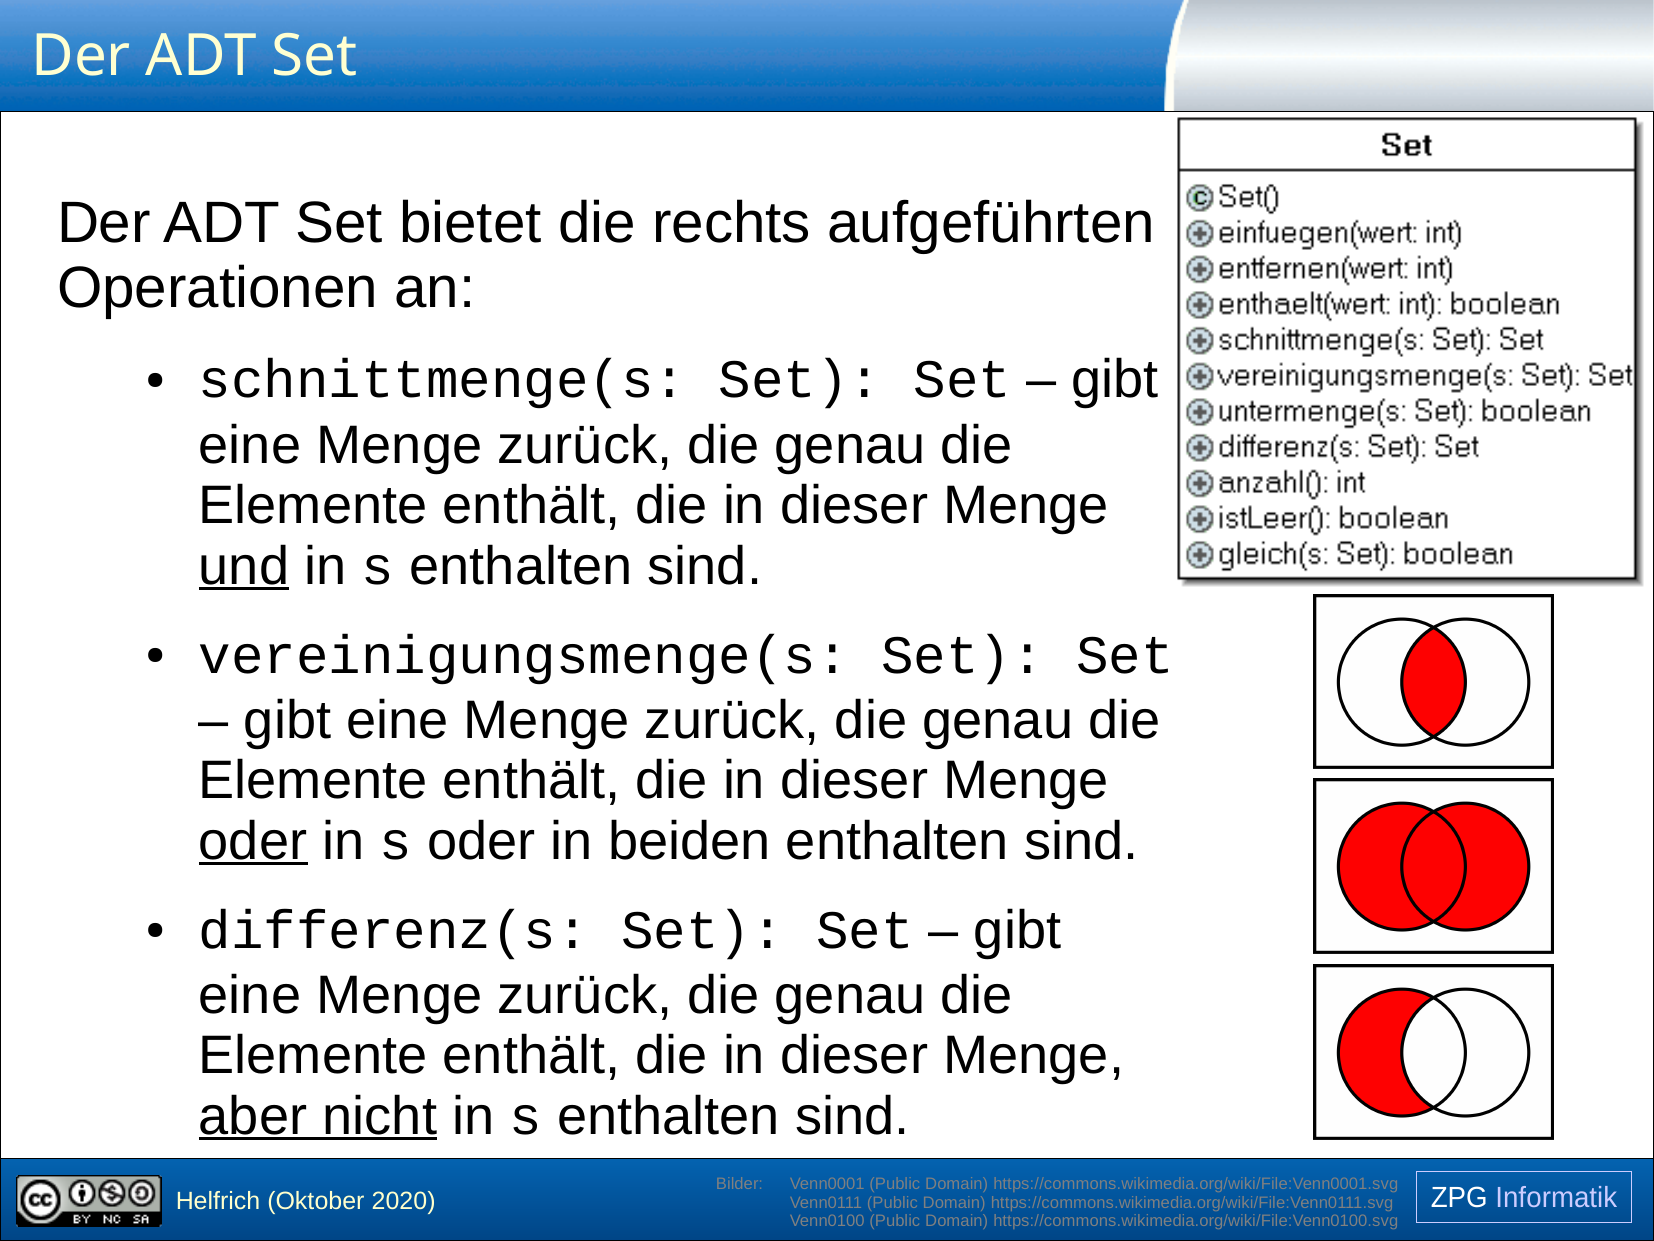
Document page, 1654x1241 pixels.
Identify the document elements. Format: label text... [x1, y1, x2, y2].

picture [1176, 116, 1646, 589]
list Der ADT Set bietet die rechts aufgeführten Operationen an: schnittmenge(s: Set): Set – gibt eine Menge zurück, die genau die Elemente enthält, die in dieser Menge und in s enthalten sind. vereinigungsmenge(s: Set): Set – gibt eine Menge zurück, die genau die Elemente enthält, die in dieser Menge oder in s oder in beiden enthalten sind. differenz(s: Set): Set – gibt eine Menge zurück, die genau die Elemente enthält, die in dieser Menge, aber nicht in s enthalten sind. [57, 189, 1175, 1155]
text_box Bilder: Venn0001 (Public Domain) https://commons.wikimedia.org/wiki/File:Venn0001.svg Venn0111 (Public Domain) https://commons.wikimedia.org/wiki/File:Venn0111.svg Venn0100 (Public Domain) https://commons.wikimedia.org/wiki/File:Venn0100.svg [701, 1166, 1419, 1238]
picture [1313, 964, 1554, 1140]
picture [0, 0, 1654, 111]
picture [16, 1175, 162, 1227]
picture [1313, 594, 1554, 769]
title Der ADT Set [31, 14, 1151, 92]
picture [1313, 778, 1554, 954]
